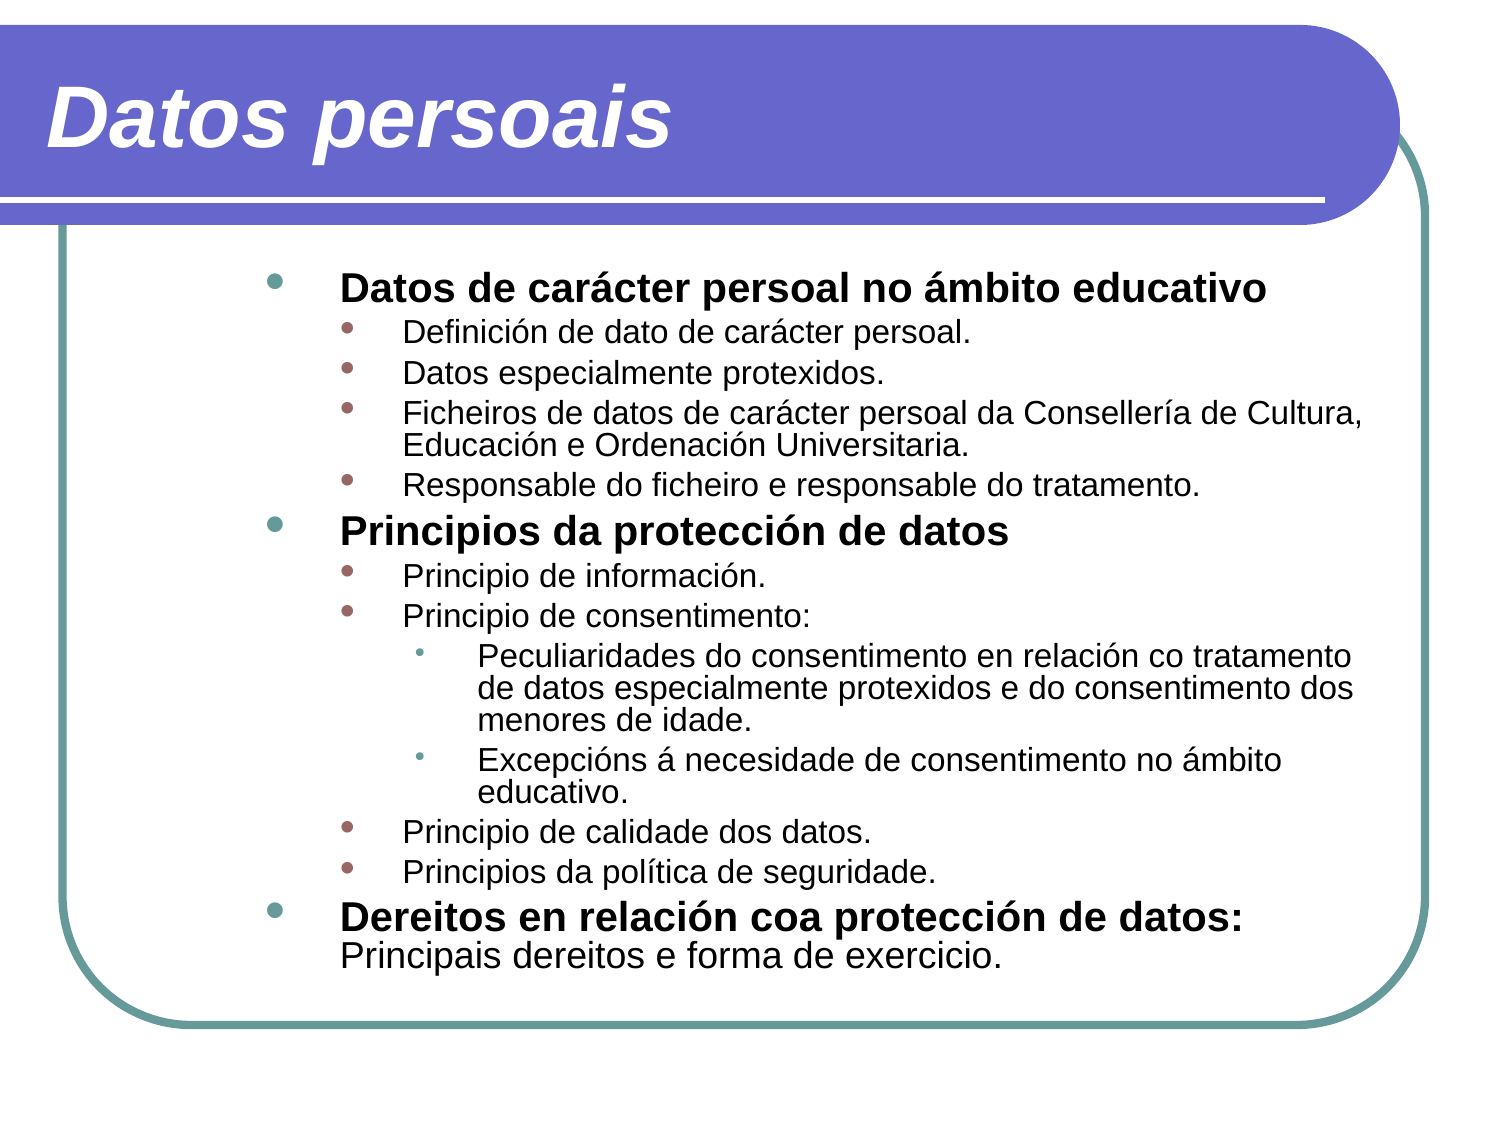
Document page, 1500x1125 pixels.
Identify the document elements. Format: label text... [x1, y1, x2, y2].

list Datos de carácter persoal no ámbito educativo Definición de dato de carácter persoal. Datos especialmente protexidos. Ficheiros de datos de carácter persoal da Consellería de Cultura, Educación e Ordenación Universitaria. Responsable do ficheiro e responsable do tratamento. Principios da protección de datos Principio de información. Principio de consentimento: Peculiaridades do consentimento en relación co tratamento de datos especialmente protexidos e do consentimento dos menores de idade. Excepcións á necesidade de consentimento no ámbito educativo. Principio de calidade dos datos. Principios da política de seguridade. Dereitos en relación coa protección de datos: Principais dereitos e forma de exercicio. [99, 262, 1401, 988]
title Datos persoais [31, 37, 1347, 188]
